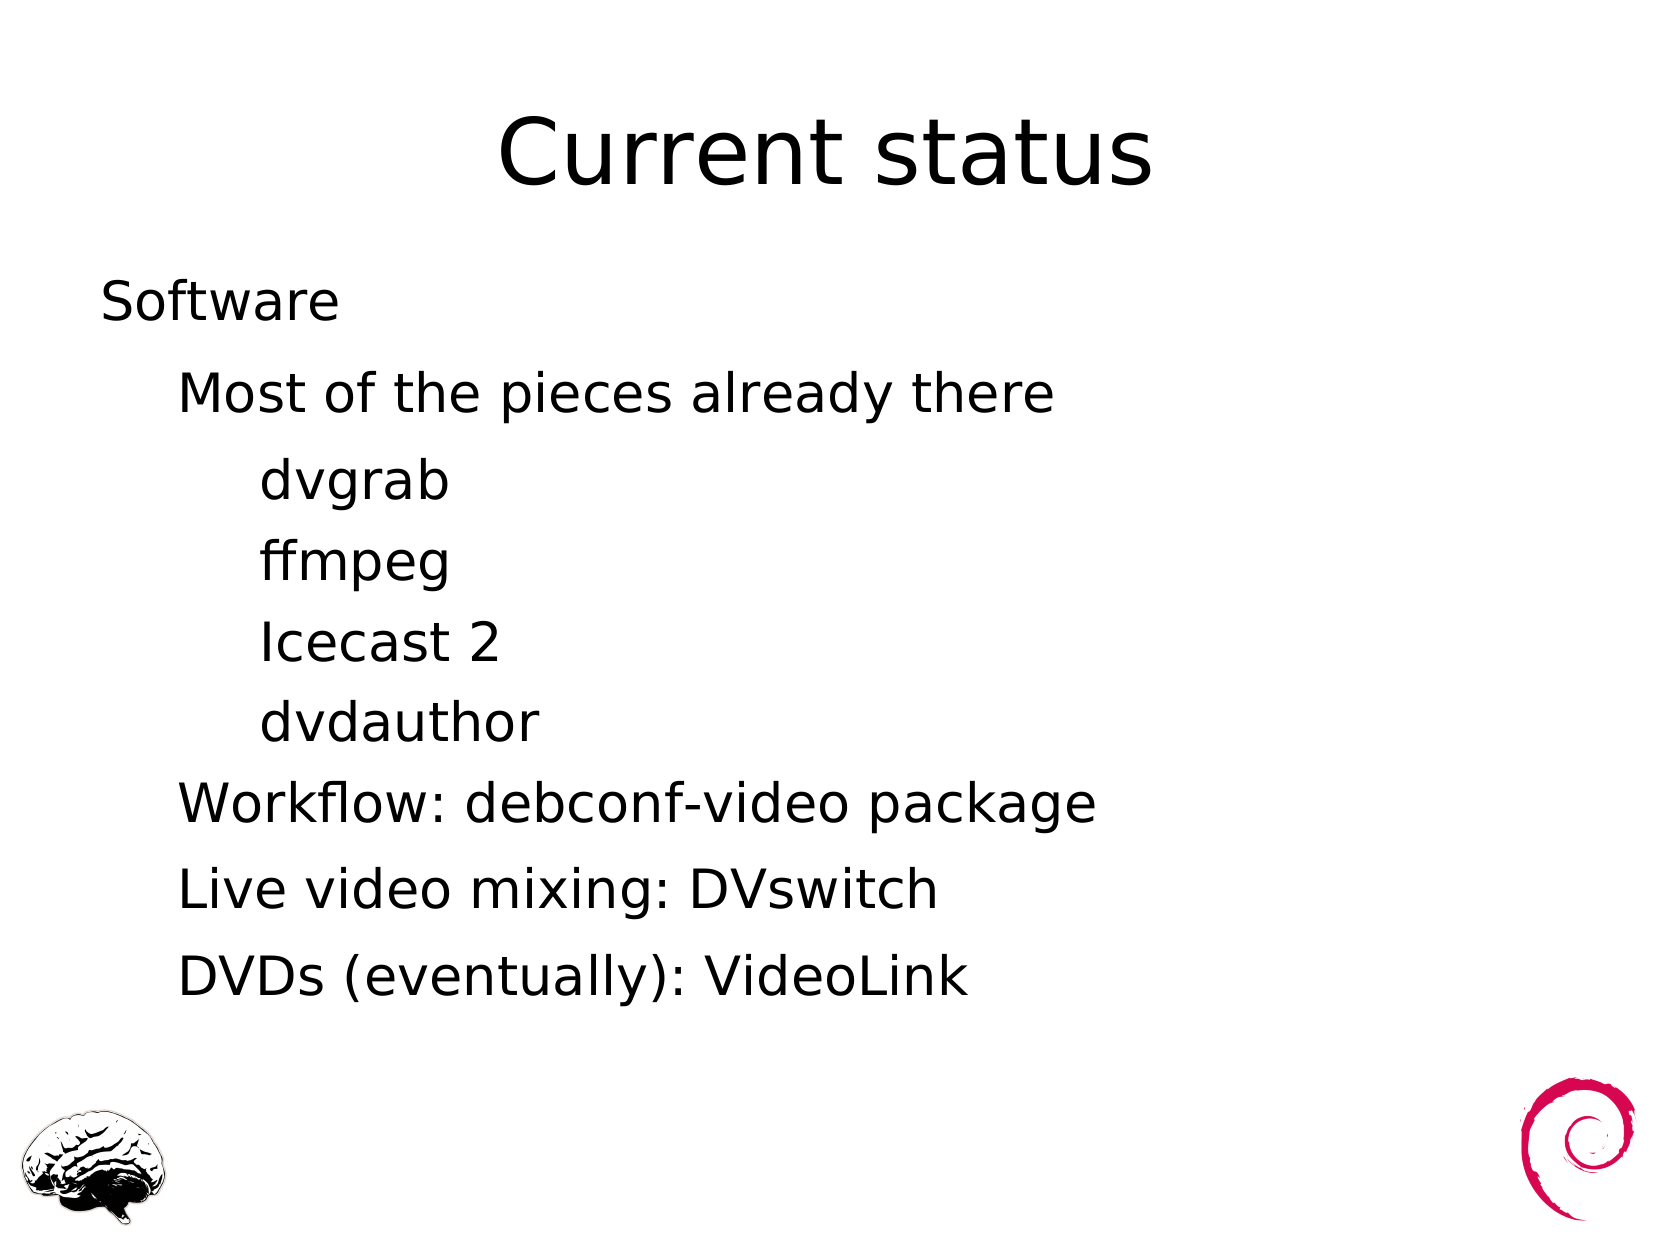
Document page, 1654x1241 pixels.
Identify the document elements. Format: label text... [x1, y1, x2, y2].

picture [1519, 1075, 1638, 1222]
title Current status [82, 49, 1571, 257]
list Software Most of the pieces already there dvgrab ffmpeg Icecast 2 dvdauthor Workflow: debconf-video package Live video mixing: DVswitch DVDs (eventually): VideoLink [82, 270, 1571, 1089]
picture [19, 1108, 168, 1241]
